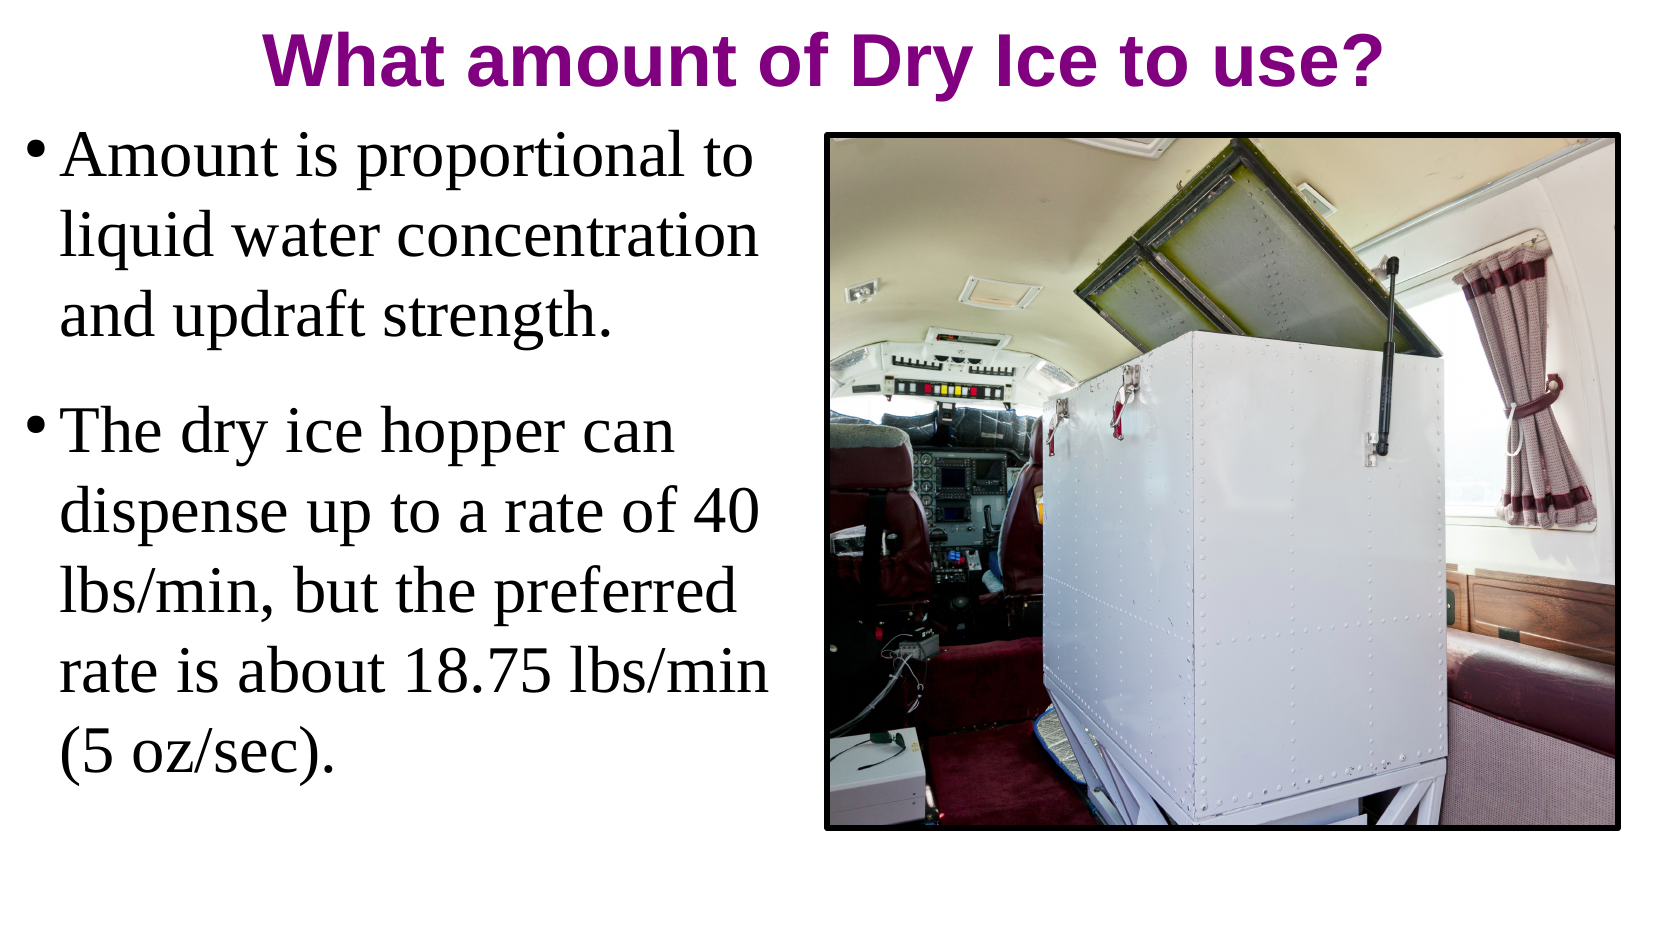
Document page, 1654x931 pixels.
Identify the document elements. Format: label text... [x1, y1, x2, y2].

title What amount of Dry Ice to use? [0, 5, 1654, 107]
picture [830, 138, 1616, 826]
text_box Amount is proportional to liquid water concentration and updraft strength. The dry ice hopper can dispense up to a rate of 40 lbs/min, but the preferred rate is about 18.75 lbs/min (5 oz/sec). [7, 102, 788, 794]
